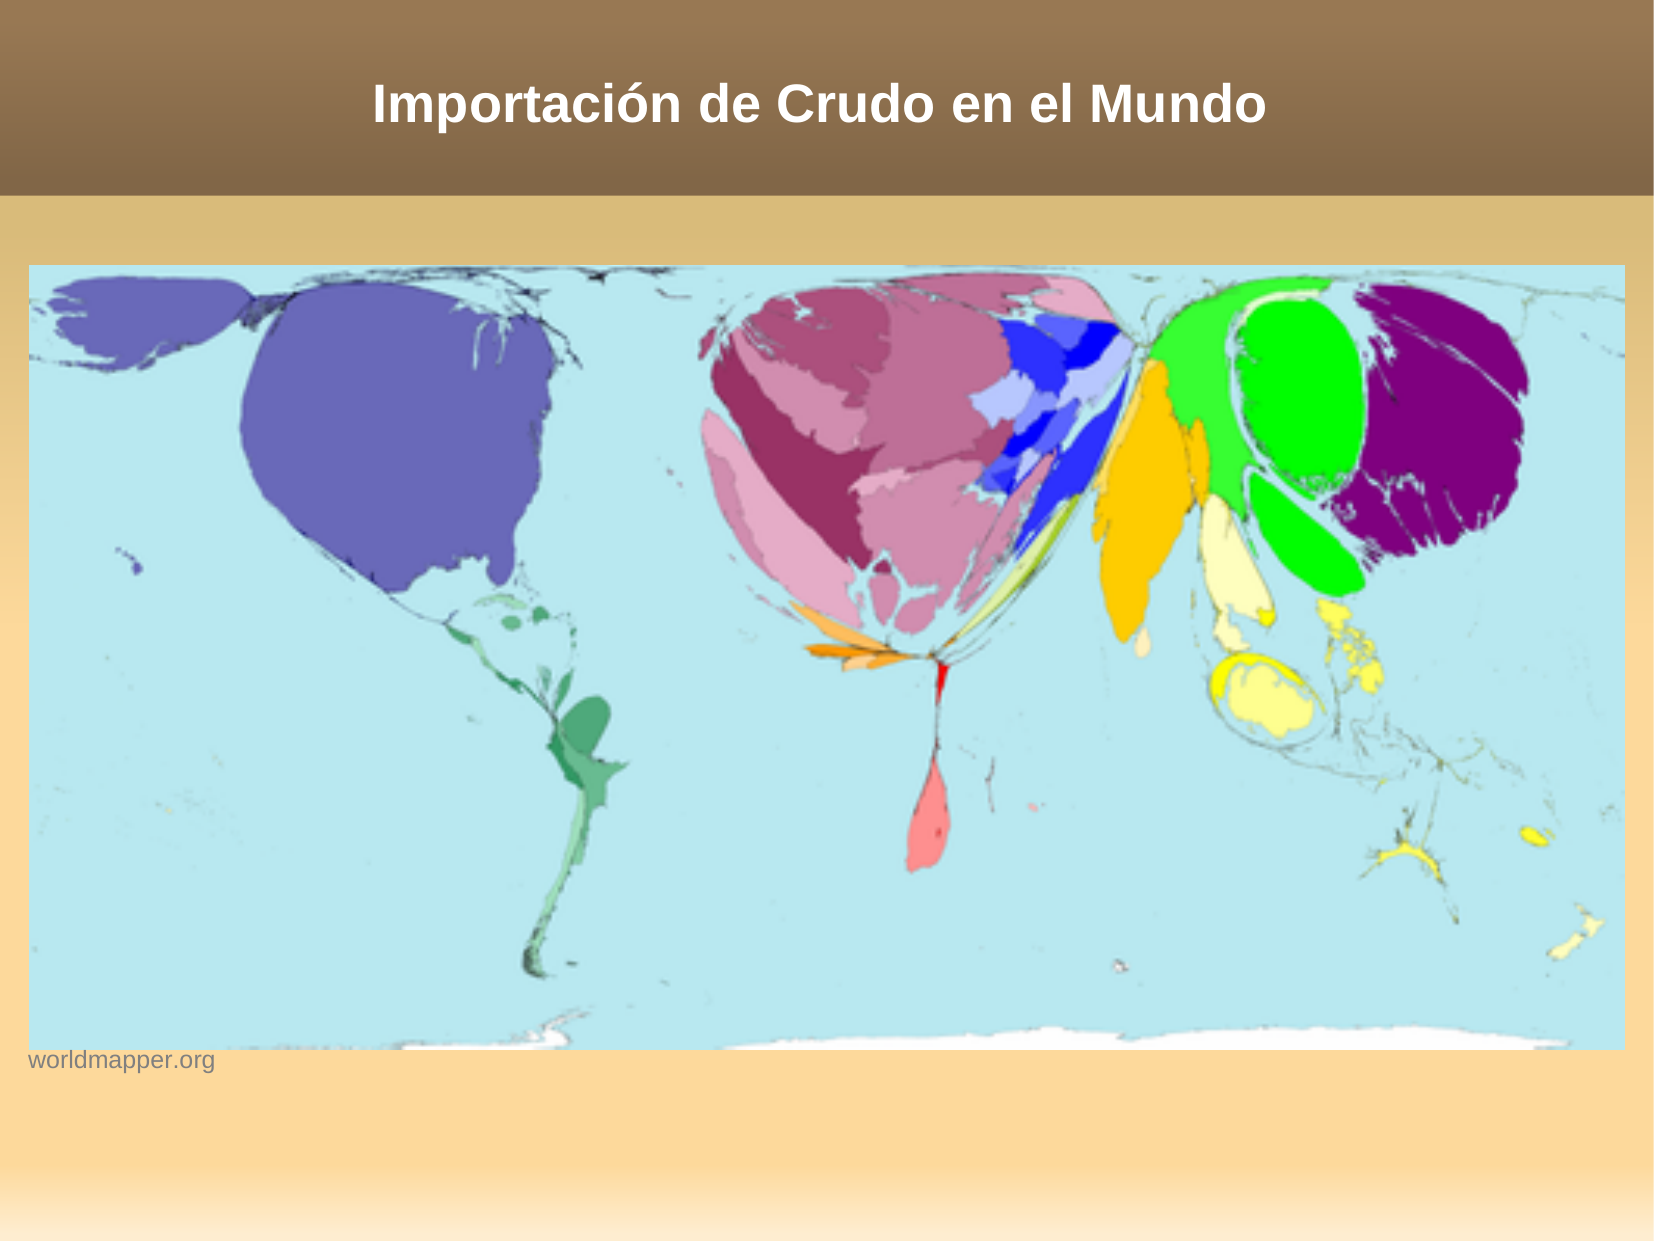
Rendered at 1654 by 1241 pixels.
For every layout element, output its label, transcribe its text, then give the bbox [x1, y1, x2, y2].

picture [0, 0, 1654, 1241]
title Importación de Crudo en el Mundo [76, 0, 1565, 208]
text_box worldmapper.org [28, 1045, 214, 1074]
